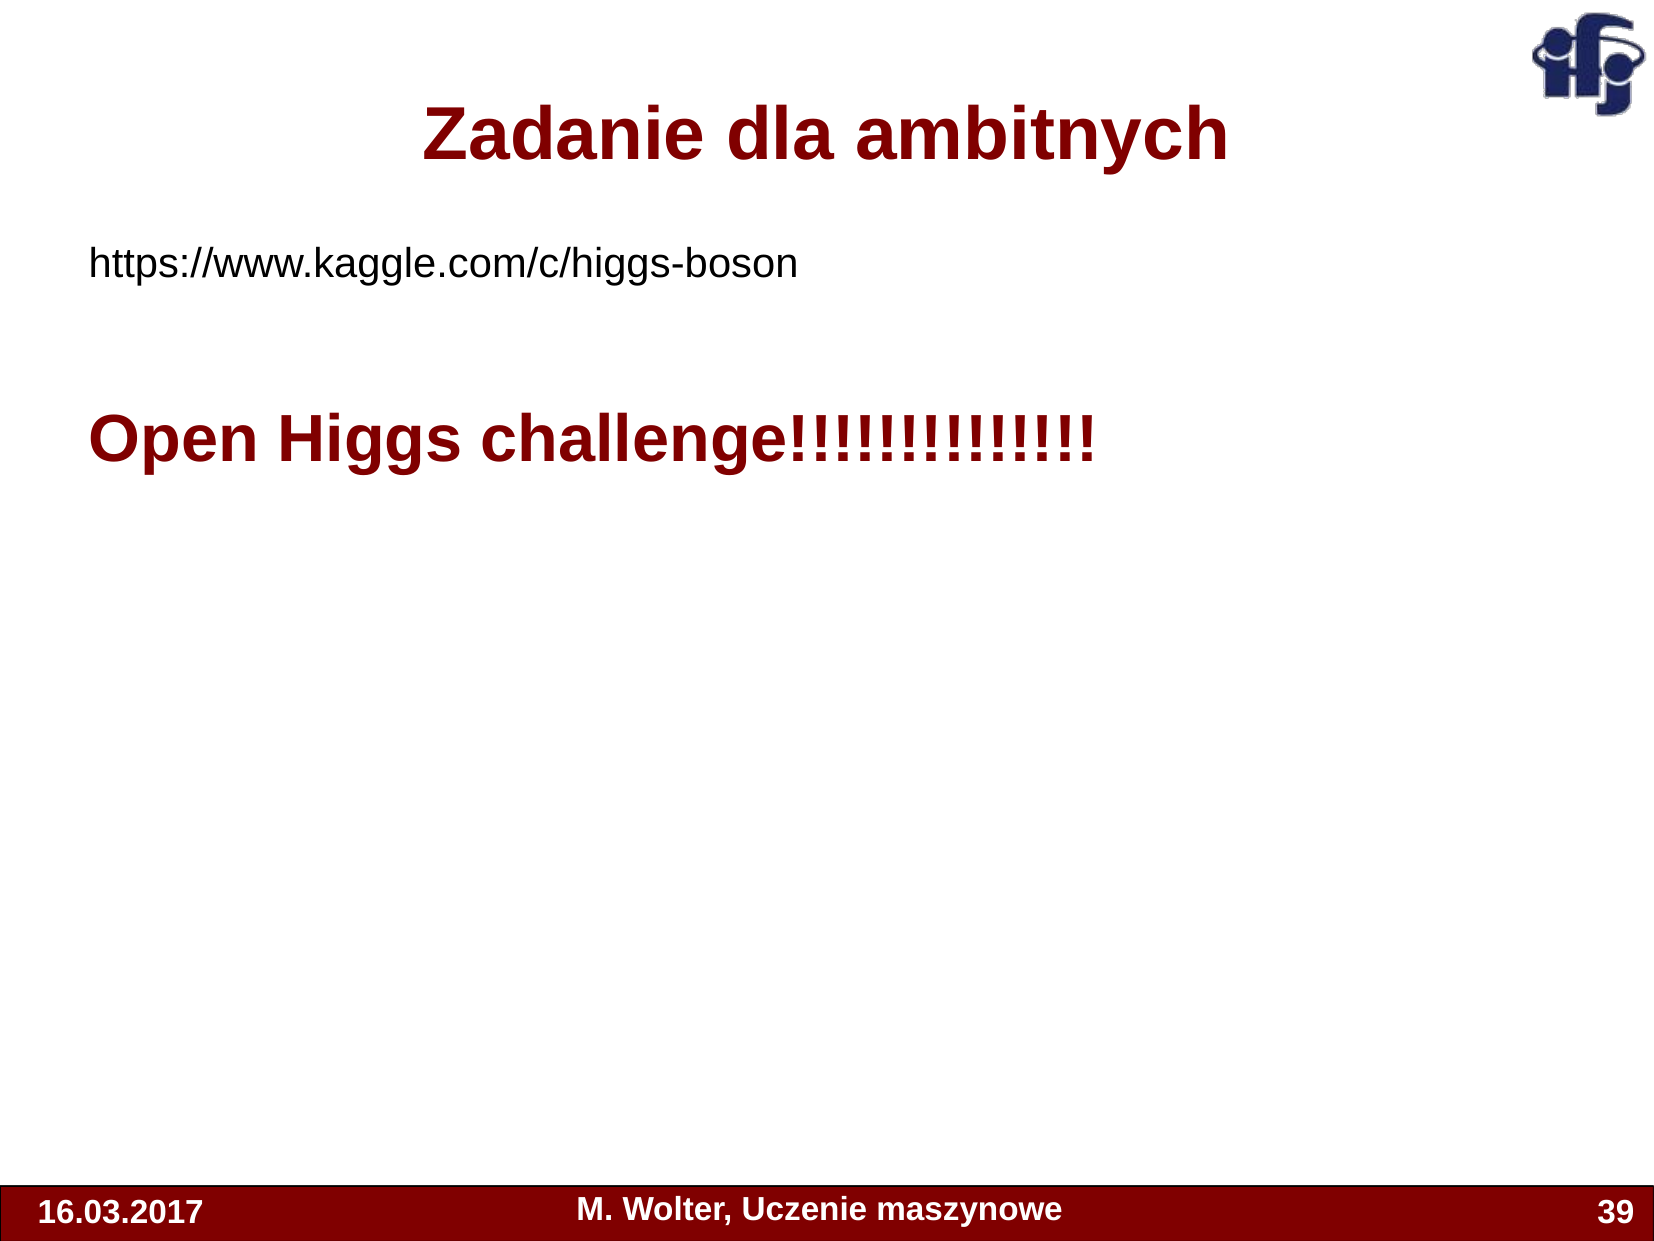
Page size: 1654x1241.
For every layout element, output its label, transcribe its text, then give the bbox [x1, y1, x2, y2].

picture [1525, 0, 1654, 129]
title Zadanie dla ambitnych [82, 25, 1571, 233]
list https://www.kaggle.com/c/higgs-boson Open Higgs challenge!!!!!!!!!!!!!! [88, 236, 1577, 1152]
